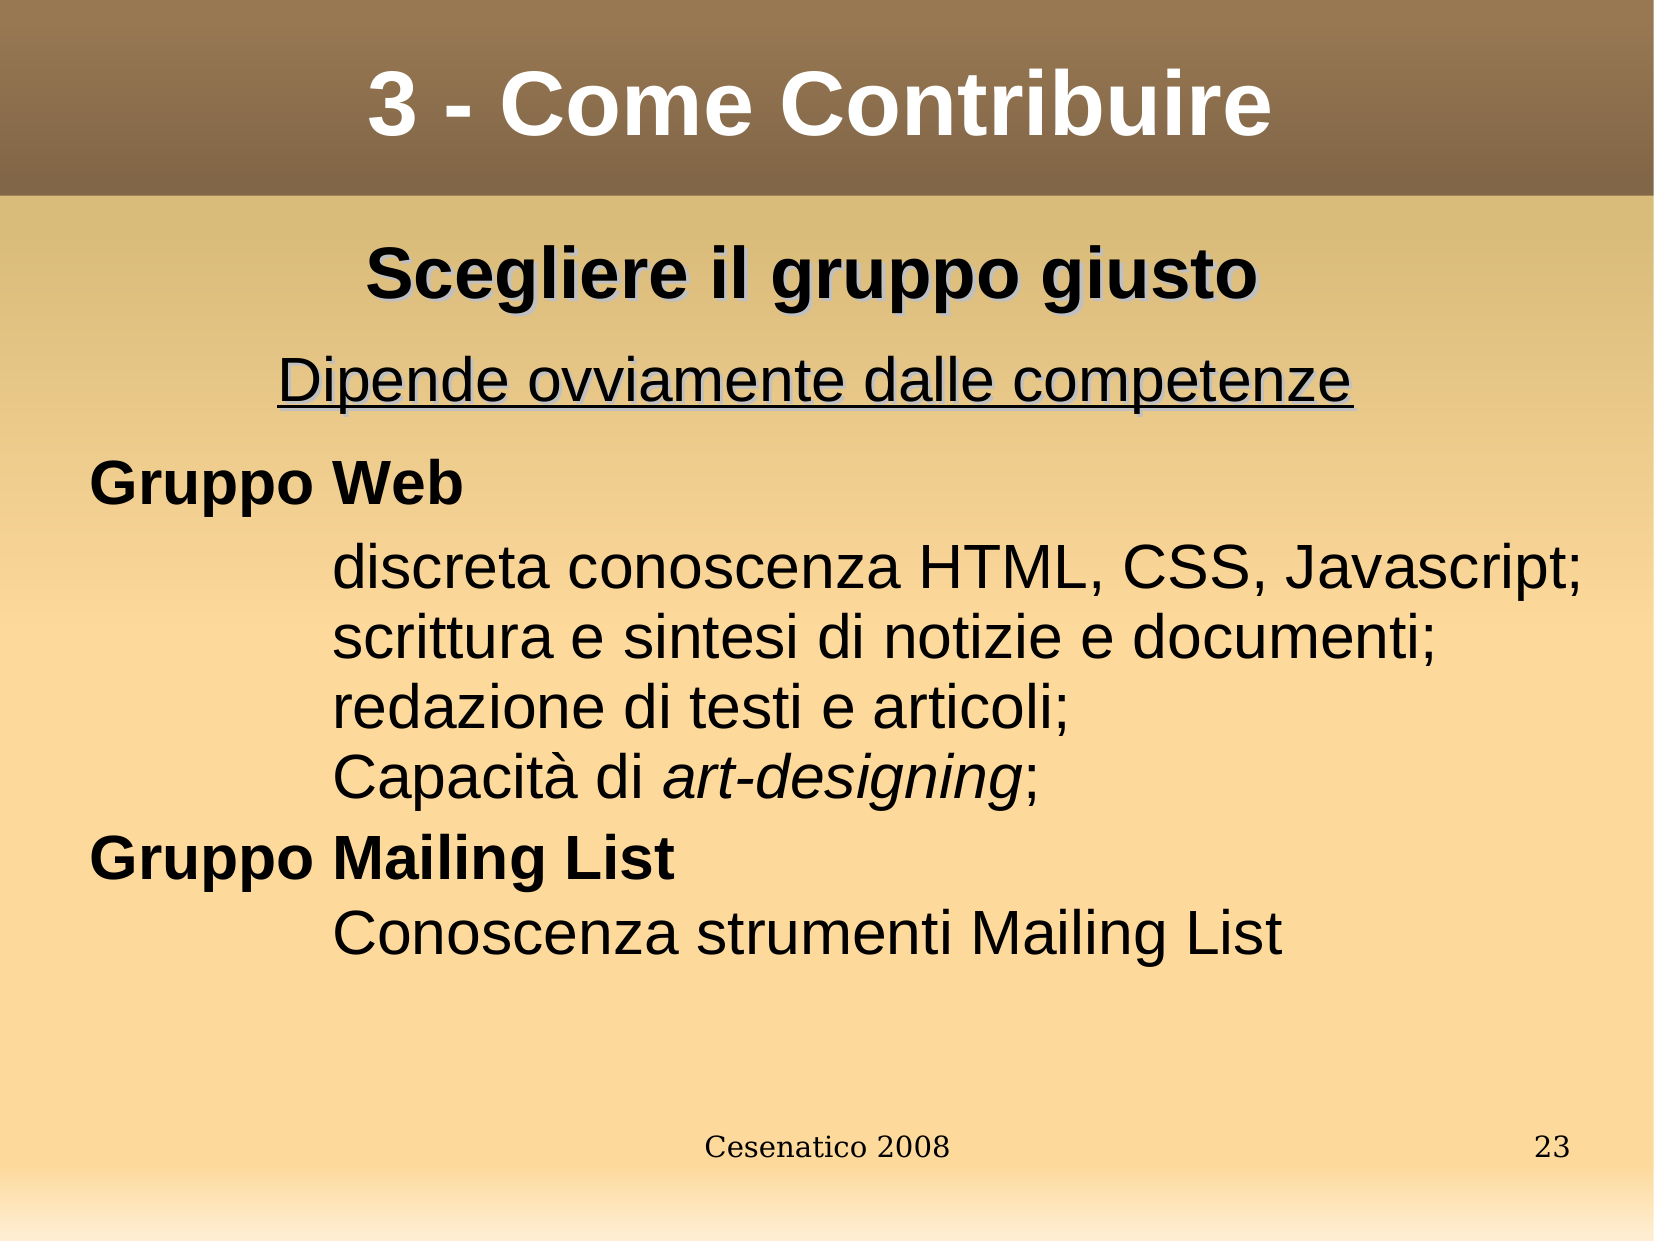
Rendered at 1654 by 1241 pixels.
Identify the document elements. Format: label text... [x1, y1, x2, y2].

picture [0, 0, 1654, 1241]
text_box Gruppo Mailing List [75, 815, 691, 901]
text_box discreta conoscenza HTML, CSS, Javascript; scrittura e sintesi di notizie e documenti; redazione di testi e articoli; Capacità di art-designing; [300, 525, 1619, 819]
text_box Conoscenza strumenti Mailing List [300, 890, 1318, 976]
text_box Gruppo Web [75, 440, 480, 526]
text_box Scegliere il gruppo giusto [350, 225, 1276, 322]
text_box Dipende ovviamente dalle competenze [262, 337, 1370, 423]
title 3 - Come Contribuire [76, 7, 1565, 200]
